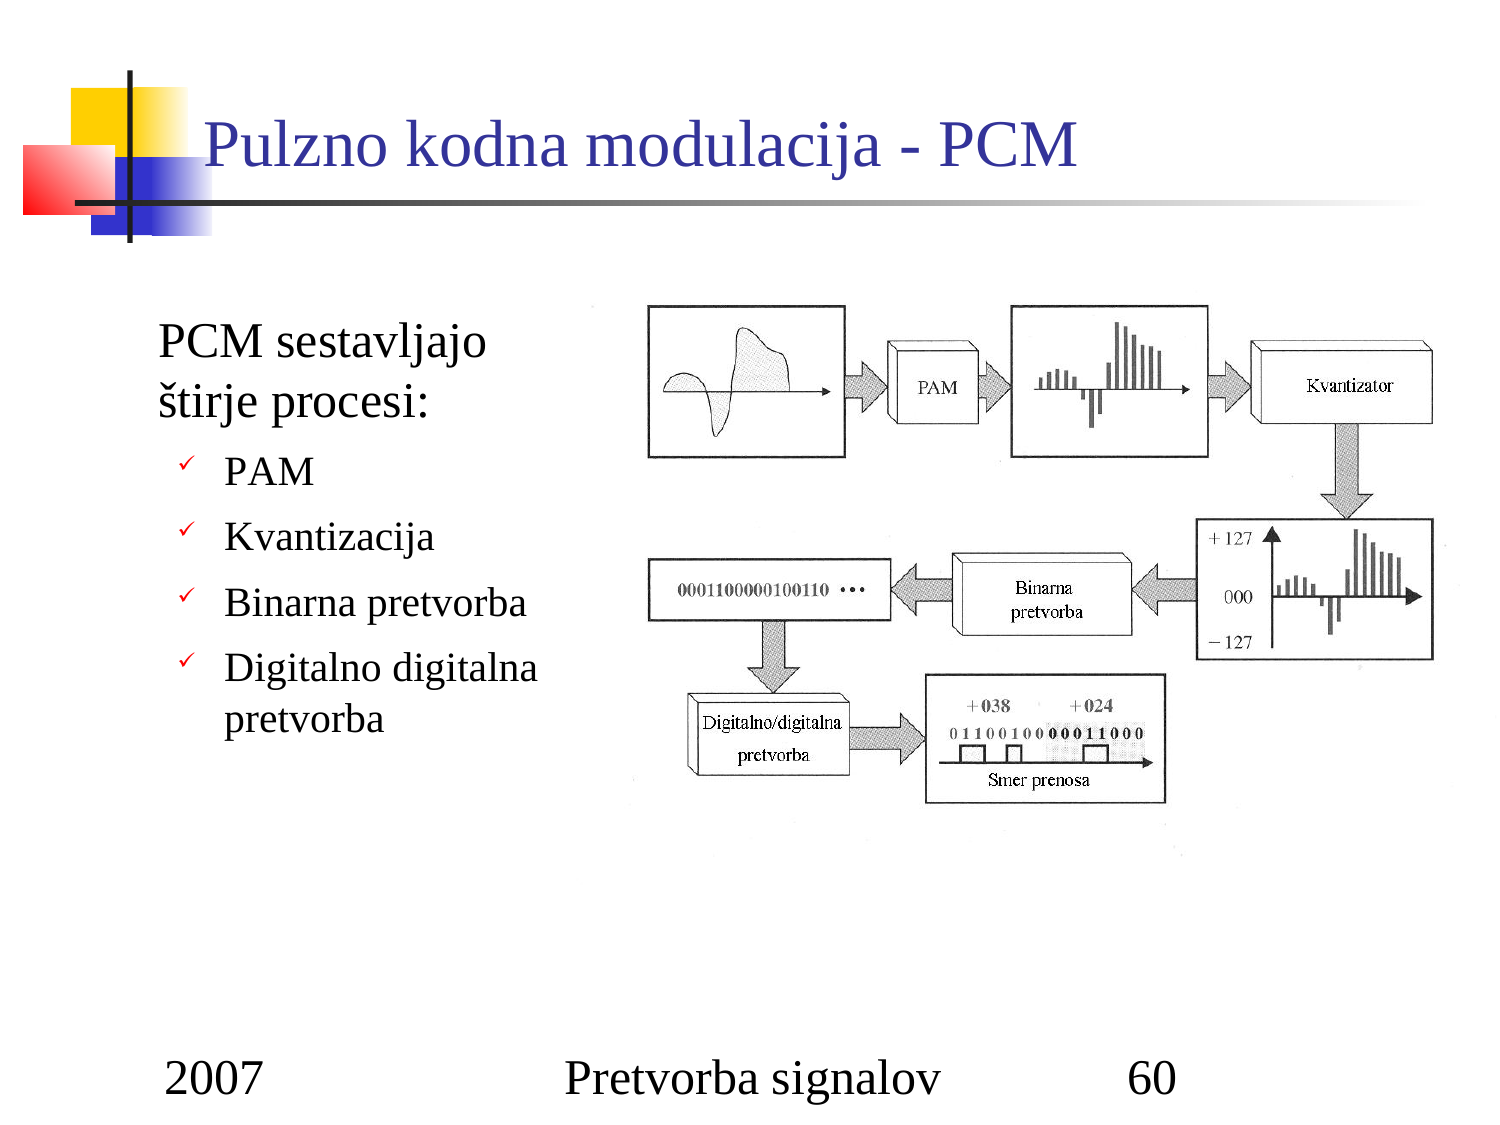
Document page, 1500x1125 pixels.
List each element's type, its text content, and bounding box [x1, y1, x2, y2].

picture [562, 274, 1500, 893]
list PCM sestavljajo štirje procesi: PAM Kvantizacija Binarna pretvorba Digitalno digitalna pretvorba [87, 299, 613, 1007]
title Pulzno kodna modulacija - PCM [188, 92, 1468, 188]
